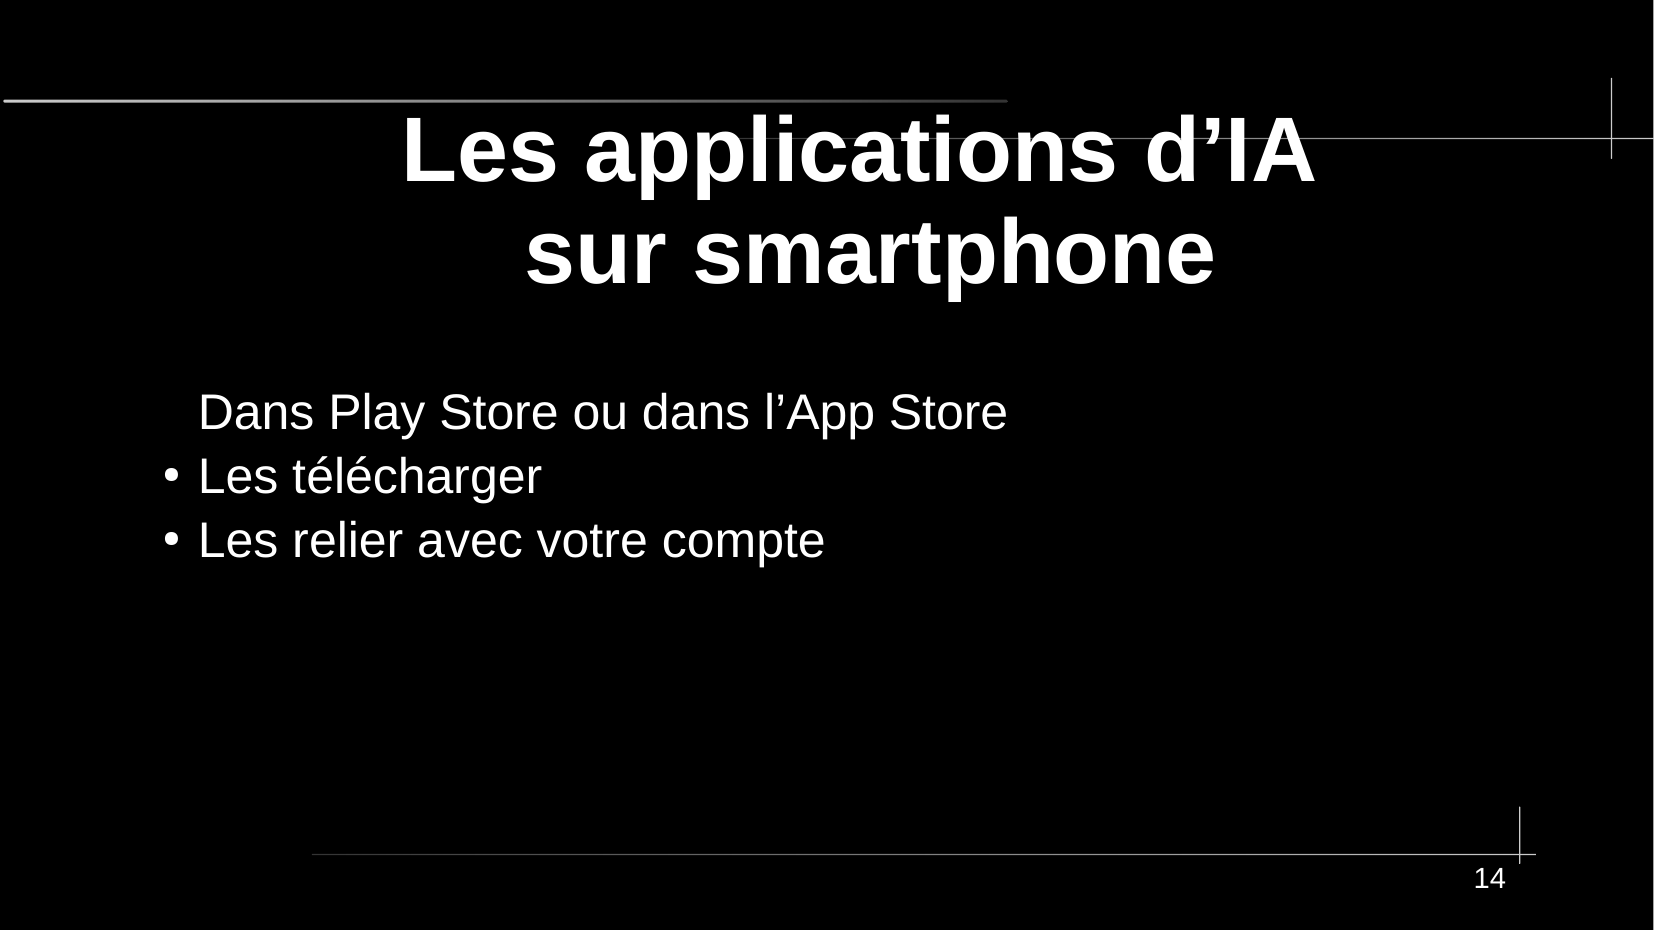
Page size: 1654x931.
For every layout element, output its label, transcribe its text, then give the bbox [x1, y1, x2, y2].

title Les applications d’IA sur smartphone [88, 98, 1654, 304]
text_box Dans Play Store ou dans l’App Store Les télécharger Les relier avec votre compte [147, 265, 1418, 916]
